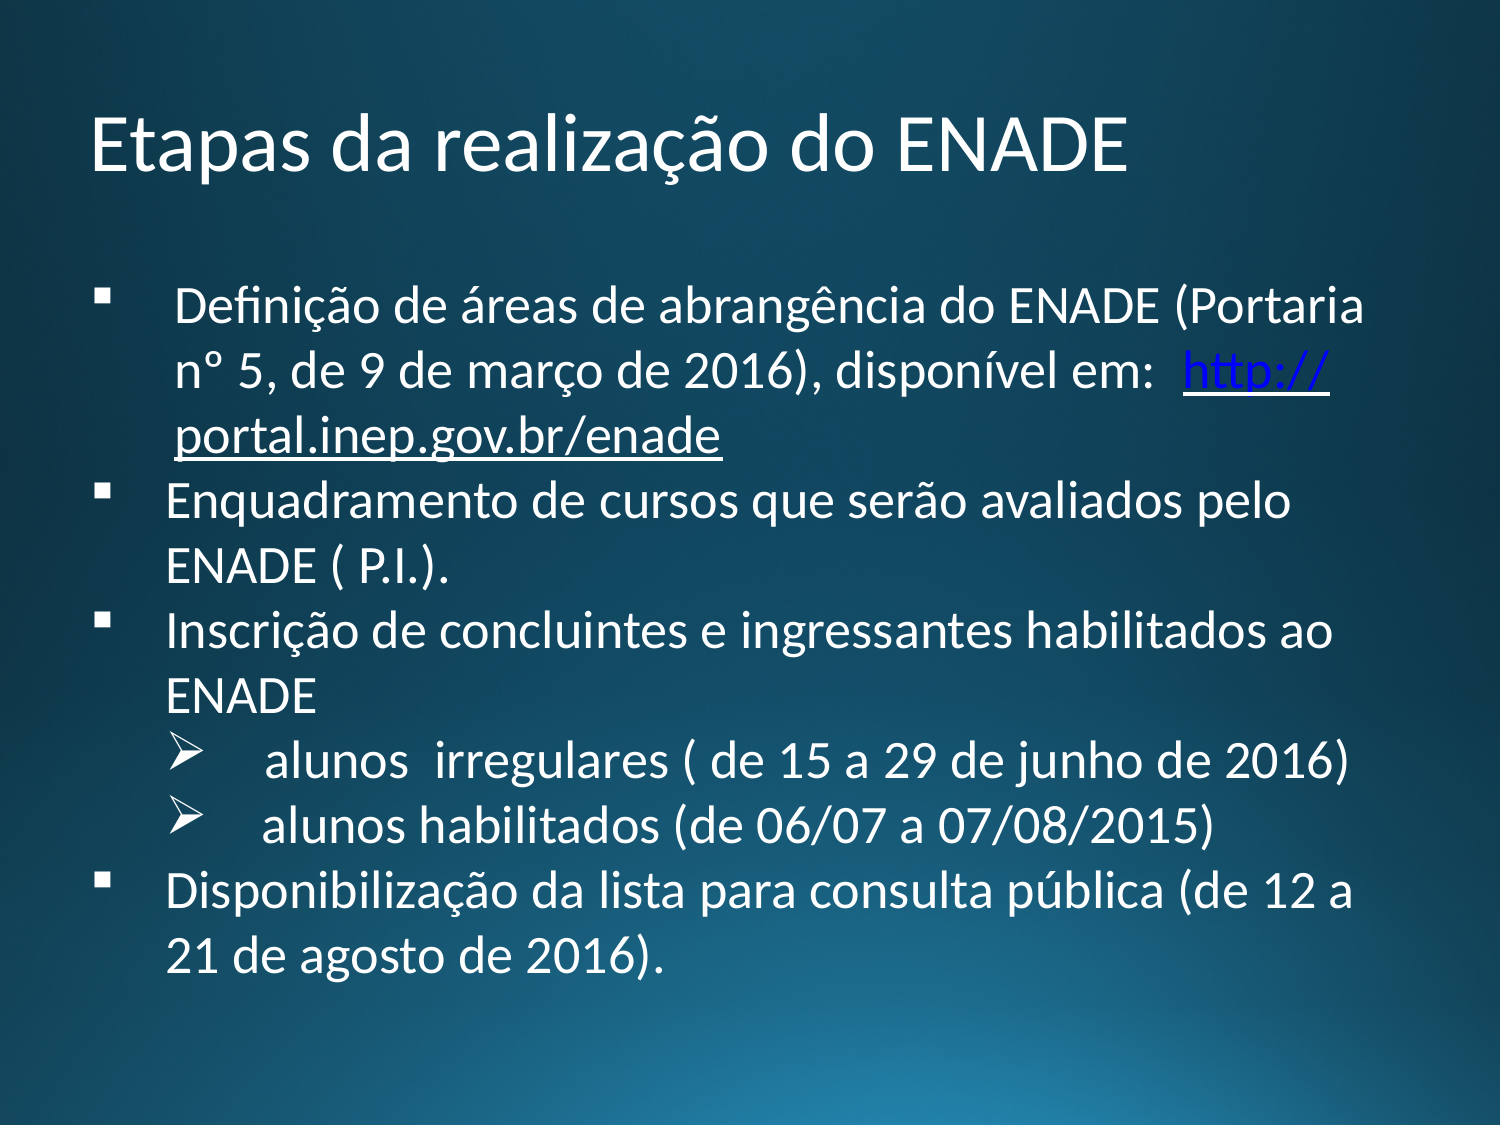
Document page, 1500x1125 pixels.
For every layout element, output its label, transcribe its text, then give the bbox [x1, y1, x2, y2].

text_box Definição de áreas de abrangência do ENADE (Portaria nº 5, de 9 de março de 2016), disponível em: http://portal.inep.gov.br/enade Enquadramento de cursos que serão avaliados pelo ENADE ( P.I.). Inscrição de concluintes e ingressantes habilitados ao ENADE alunos irregulares ( de 15 a 29 de junho de 2016) alunos habilitados (de 06/07 a 07/08/2015) Disponibilização da lista para consulta pública (de 12 a 21 de agosto de 2016). [75, 262, 1425, 1005]
text_box Etapas da realização do ENADE [75, 45, 1425, 233]
picture [0, 0, 1500, 1125]
